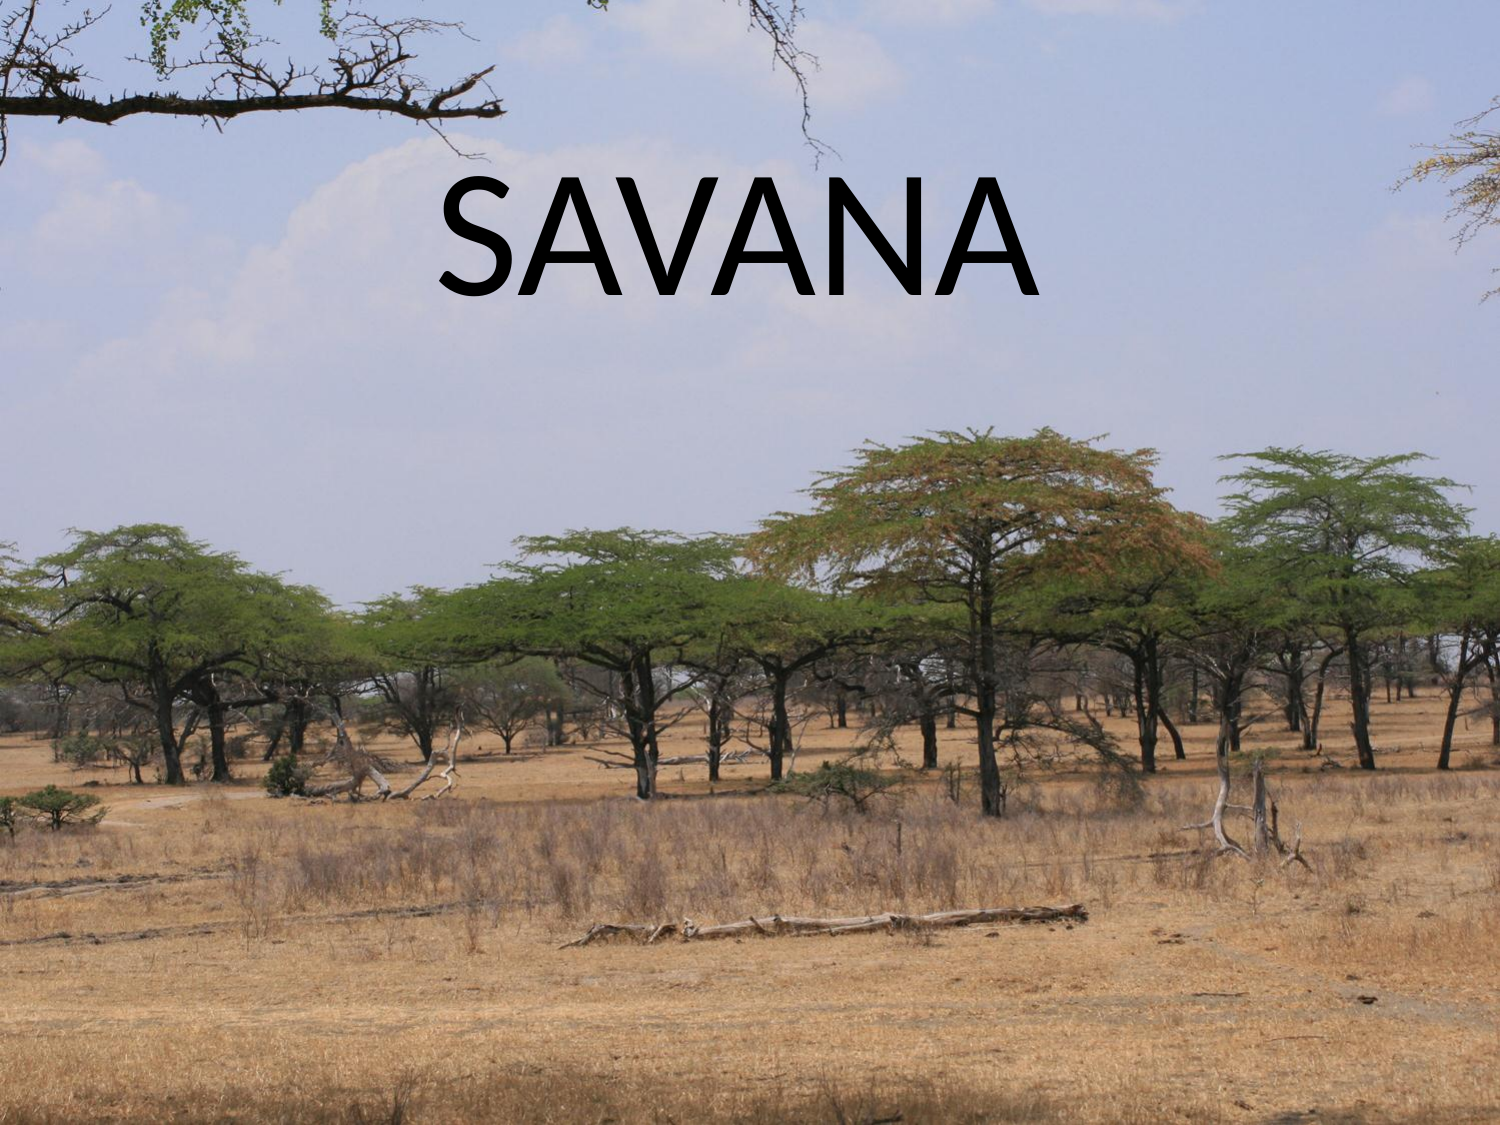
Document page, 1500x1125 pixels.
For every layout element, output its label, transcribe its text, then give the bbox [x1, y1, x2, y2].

picture [0, 0, 1500, 1125]
title SAVANA [100, 101, 1376, 343]
